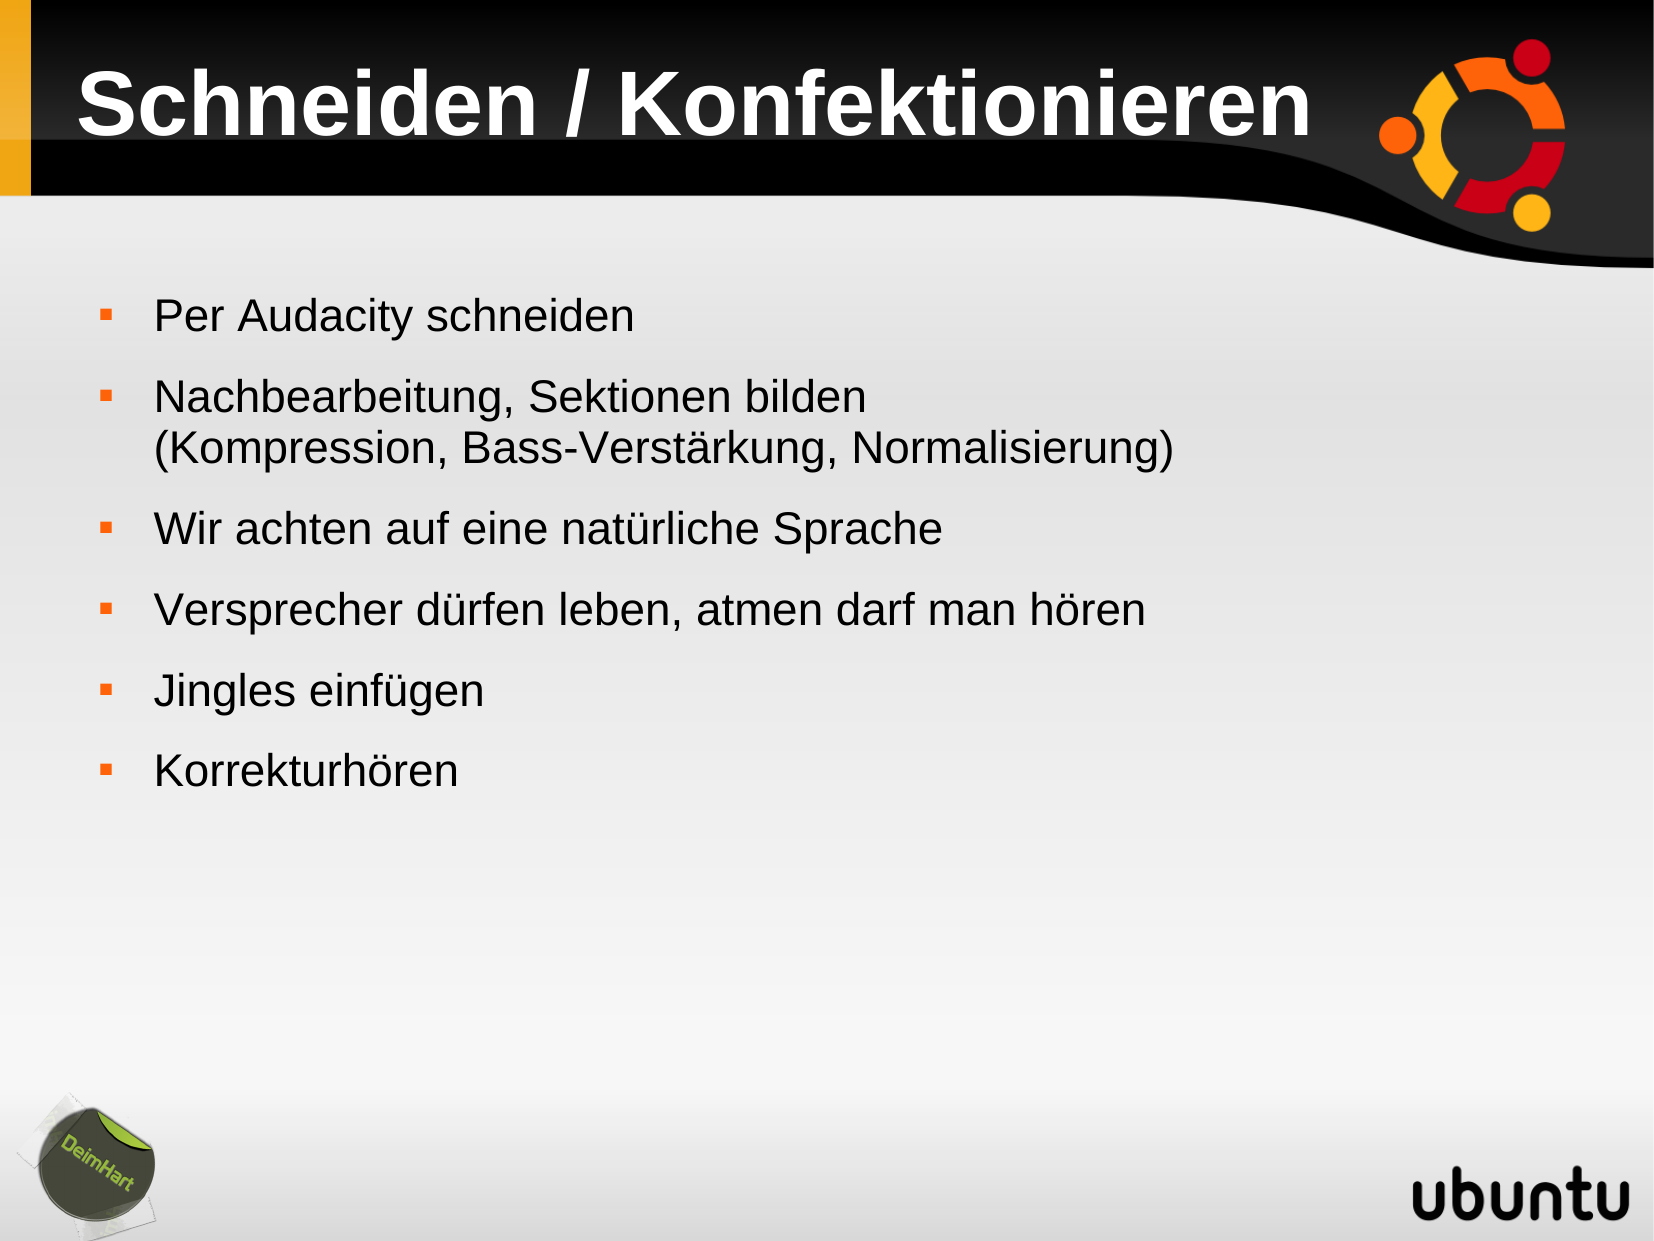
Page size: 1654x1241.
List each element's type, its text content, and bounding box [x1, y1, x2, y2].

picture [0, 0, 1654, 1241]
title Schneiden / Konfektionieren [76, 0, 1565, 208]
list Per Audacity schneiden Nachbearbeitung, Sektionen bilden (Kompression, Bass-Verstärkung, Normalisierung) Wir achten auf eine natürliche Sprache Versprecher dürfen leben, atmen darf man hören Jingles einfügen Korrekturhören [82, 290, 1571, 1109]
